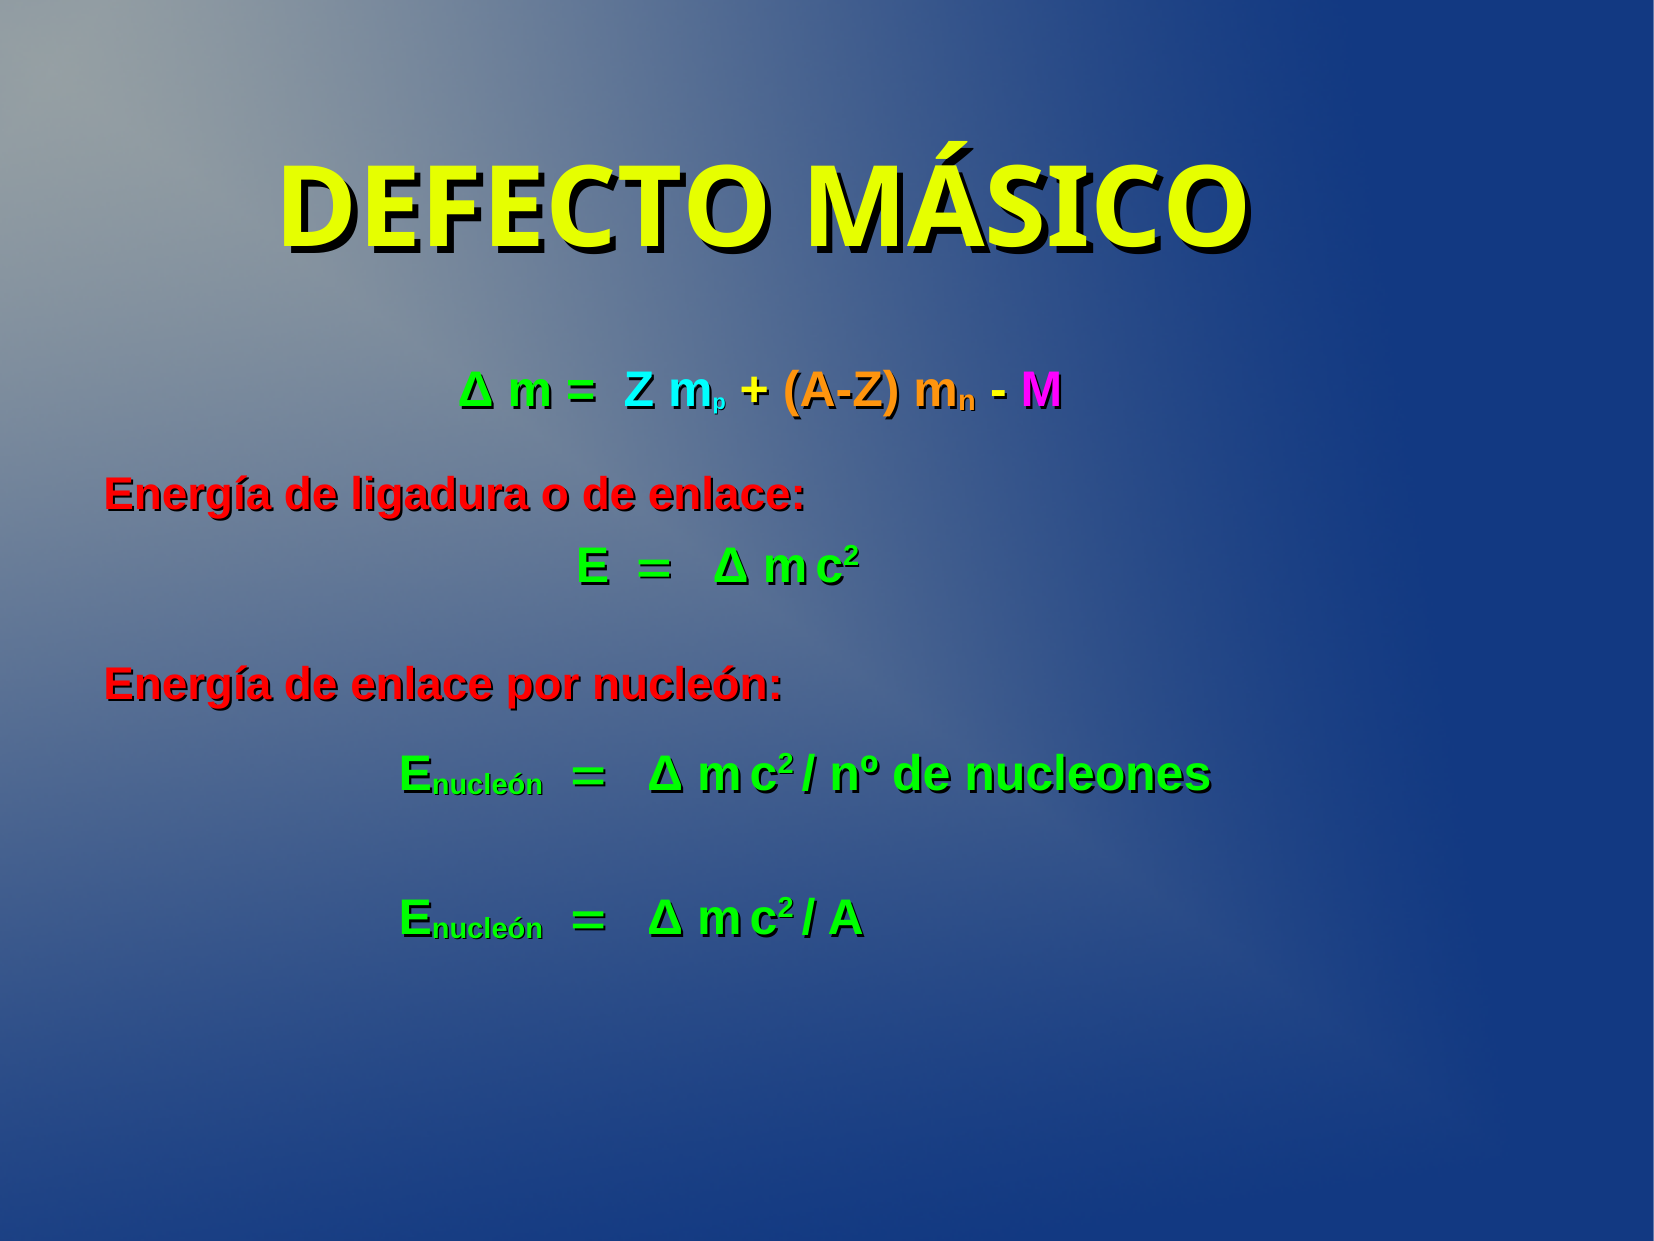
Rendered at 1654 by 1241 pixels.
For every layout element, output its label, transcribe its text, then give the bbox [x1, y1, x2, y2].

picture [0, 0, 1654, 1241]
title DEFECTO MÁSICO [88, 108, 1439, 296]
text_box Energía de ligadura o de enlace: [88, 460, 1418, 528]
text_box Energía de enlace por nucleón: [88, 650, 1418, 718]
text_box Enucleón = Δ m c2 / nº de nucleones [383, 738, 1388, 831]
text_box Enucleón = Δ m c2 / A [383, 882, 1388, 975]
text_box Δ m = Z mp + (A-Z) mn - M [442, 354, 1107, 443]
text_box E = Δ m c2 [561, 530, 1329, 623]
